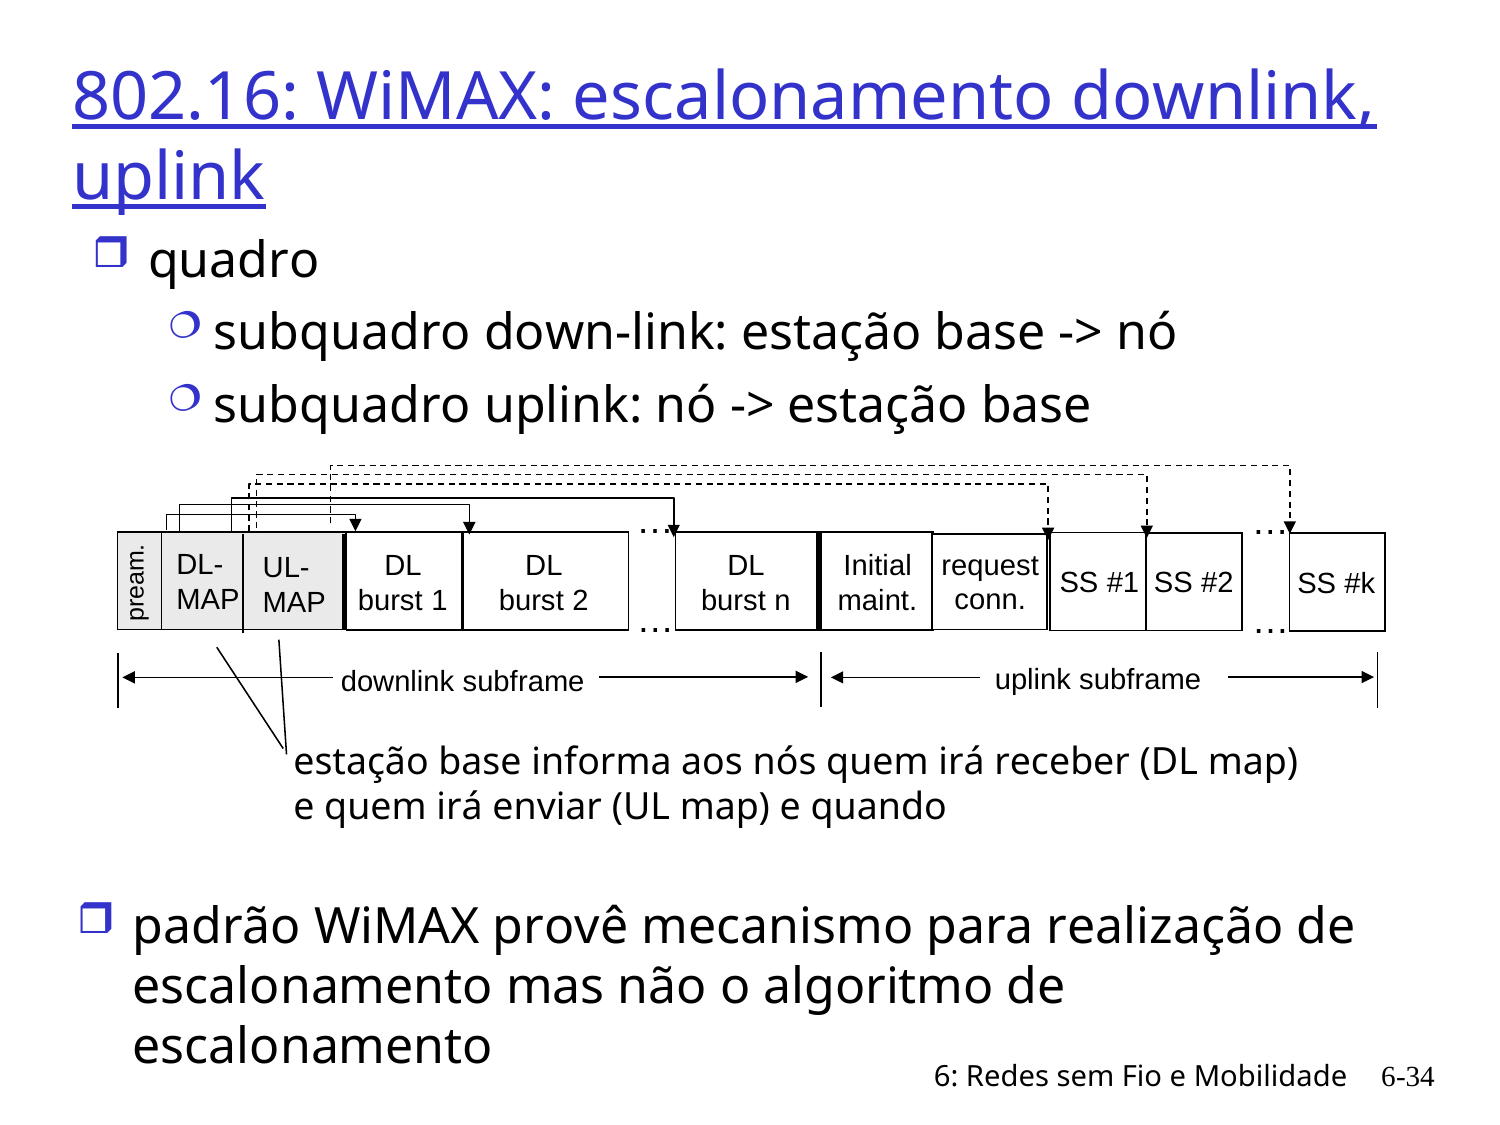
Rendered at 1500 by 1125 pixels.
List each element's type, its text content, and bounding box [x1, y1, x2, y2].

text_box … [1237, 587, 1305, 649]
text_box SS #k [1282, 556, 1391, 607]
text_box estação base informa aos nós quem irá receber (DL map) e quem irá enviar (UL map) e quando [278, 729, 1324, 836]
text_box SS #2 [1139, 555, 1249, 607]
text_box … [621, 488, 689, 549]
text_box [1305, 607, 1385, 632]
text_box DL- MAP [162, 537, 242, 624]
text_box downlink subframe [326, 654, 600, 706]
text_box [689, 532, 1046, 630]
text_box SS #1 [1055, 555, 1139, 607]
text_box … [621, 586, 690, 648]
text_box [162, 624, 242, 630]
text_box 6: Redes sem Fio e Mobilidade [728, 1050, 1339, 1125]
text_box [818, 624, 1047, 631]
text_box pream. [110, 528, 157, 637]
text_box 6-<number> [1339, 1050, 1451, 1125]
text_box 802.16: WiMAX: escalonamento downlink, uplink [57, 45, 1473, 183]
text_box UL- MAP [247, 540, 341, 626]
text_box [675, 549, 686, 586]
text_box DL burst n [686, 538, 806, 624]
text_box padrão WiMAX provê mecanismo para realização de escalonamento mas não o algoritmo de escalonamento [62, 885, 1410, 1030]
text_box DL- MAP [244, 537, 255, 624]
text_box Initial maint. [822, 538, 926, 624]
text_box [1050, 532, 1242, 555]
text_box [1289, 533, 1385, 556]
text_box [1050, 607, 1237, 631]
text_box [157, 531, 161, 630]
text_box [162, 531, 629, 630]
text_box request conn. [926, 538, 1055, 624]
text_box DL burst 2 [484, 538, 604, 624]
text_box uplink subframe [979, 652, 1217, 703]
text_box … [1236, 489, 1305, 550]
text_box DL burst 1 [346, 538, 462, 624]
text_box quadro subquadro down-link: estação base -> nó subquadro uplink: nó -> estação base [77, 219, 1334, 495]
